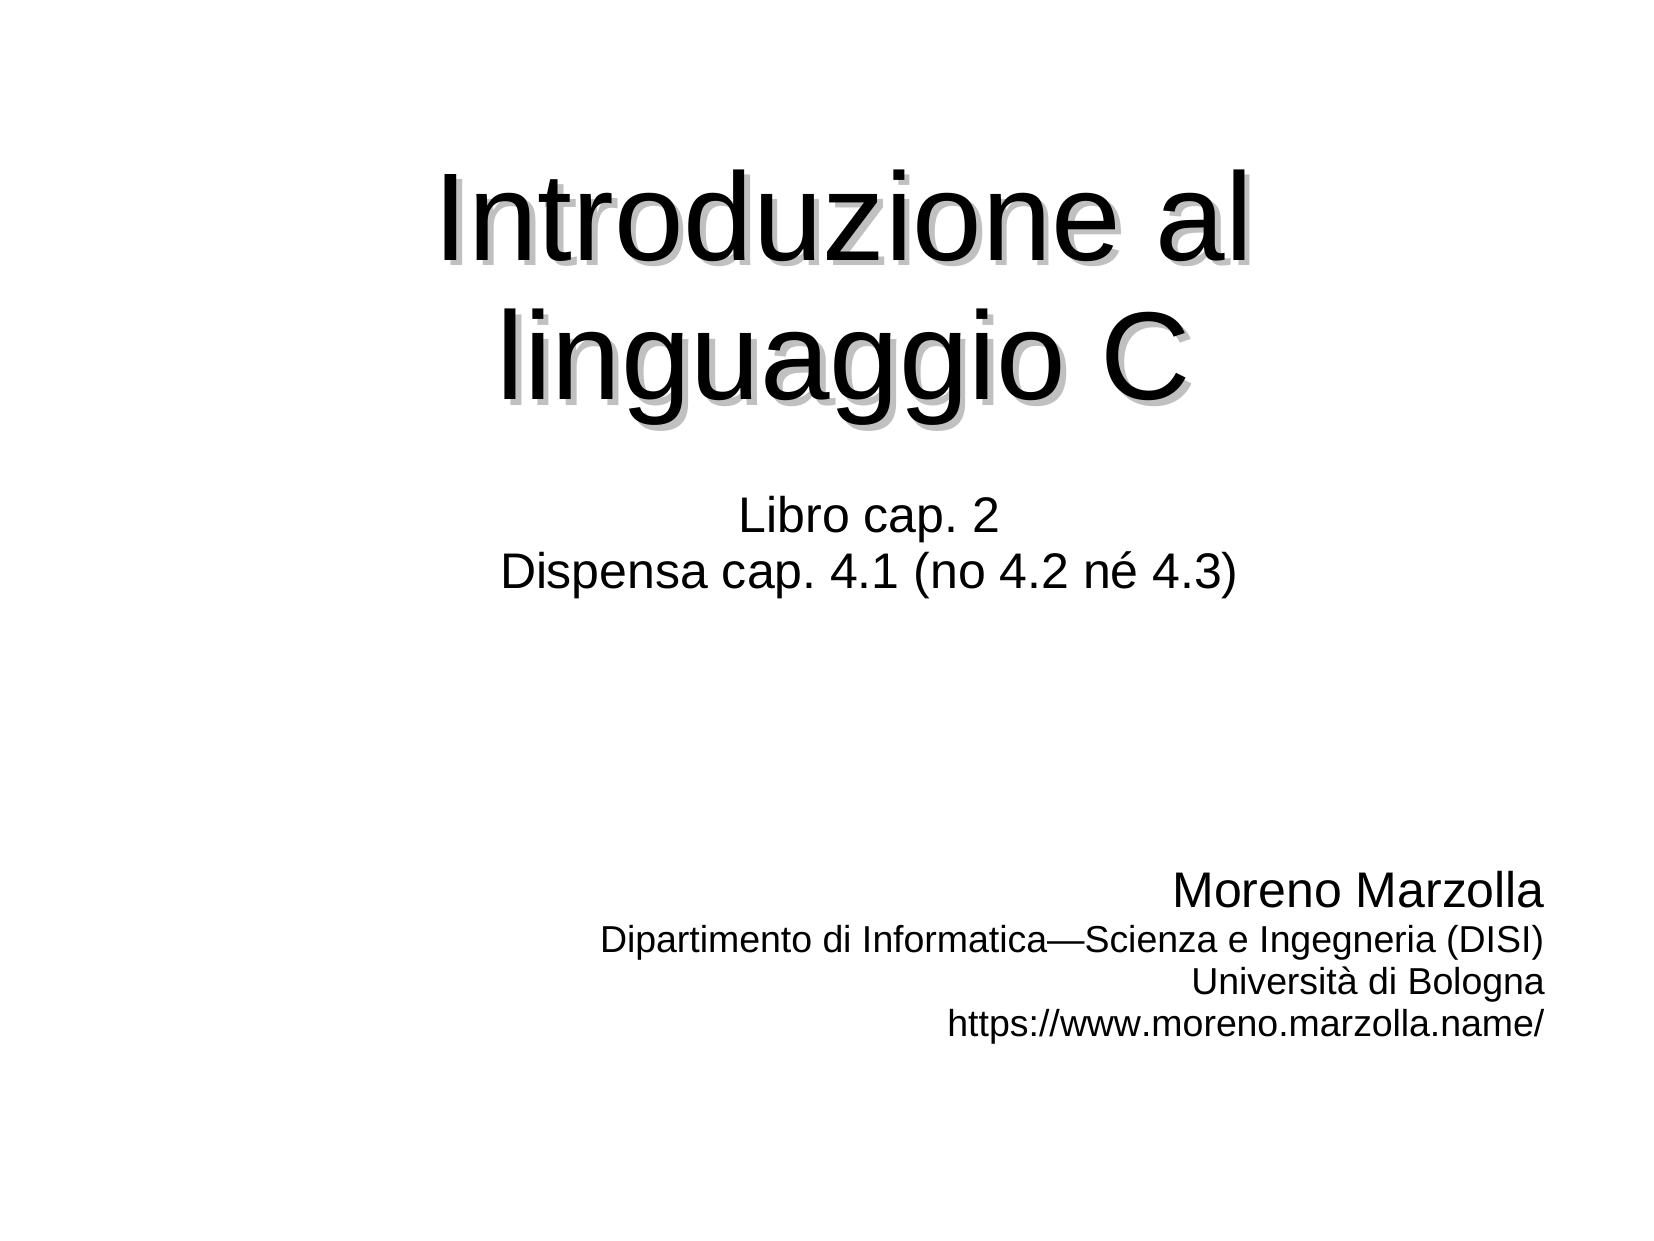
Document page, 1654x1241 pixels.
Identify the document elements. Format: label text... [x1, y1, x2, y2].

text_box Moreno Marzolla Dipartimento di Informatica—Scienza e Ingegneria (DISI) Università di Bologna https://www.moreno.marzolla.name/ [600, 862, 1547, 1045]
text_box Libro cap. 2 Dispensa cap. 4.1 (no 4.2 né 4.3) [499, 487, 1240, 600]
text_box Introduzione al linguaggio C [75, 146, 1613, 427]
